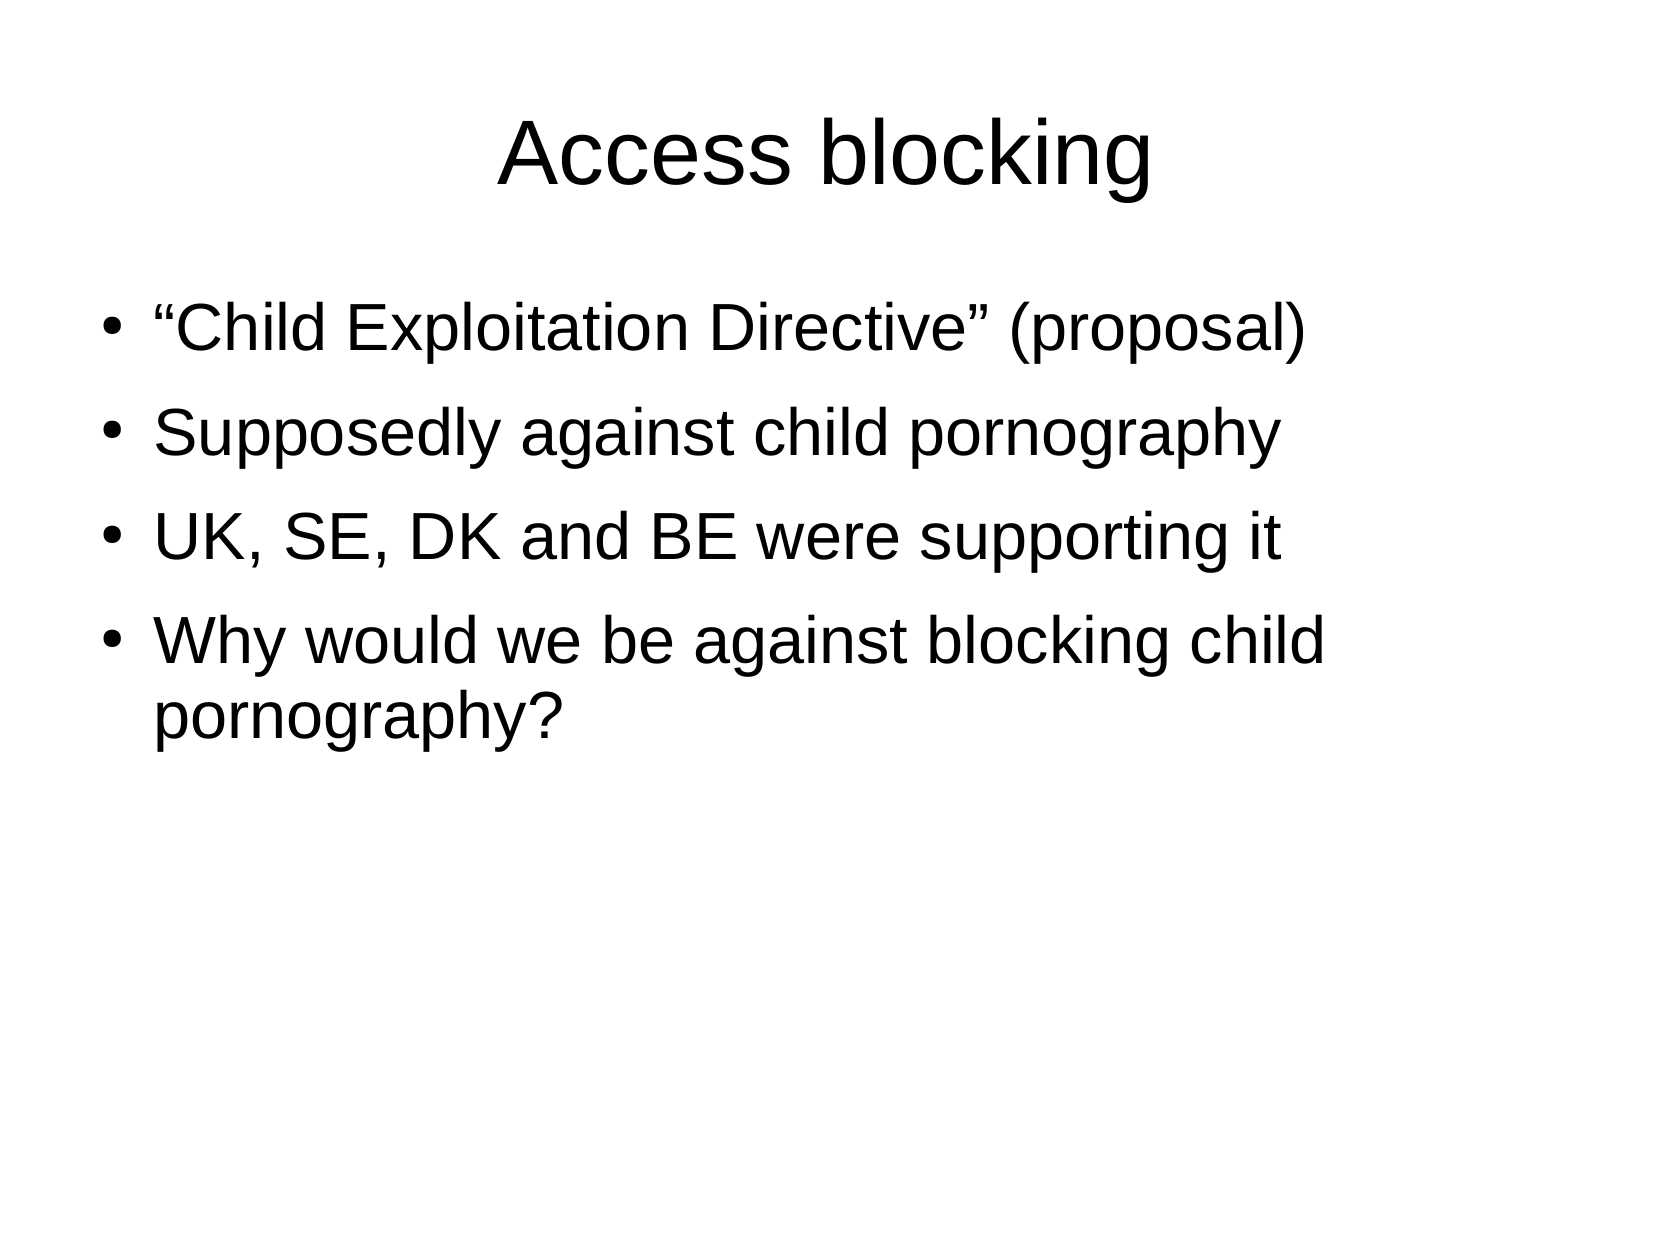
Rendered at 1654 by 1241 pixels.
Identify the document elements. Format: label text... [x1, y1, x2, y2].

list “Child Exploitation Directive” (proposal) Supposedly against child pornography UK, SE, DK and BE were supporting it Why would we be against blocking child pornography? [82, 290, 1571, 1109]
title Access blocking [82, 49, 1571, 257]
